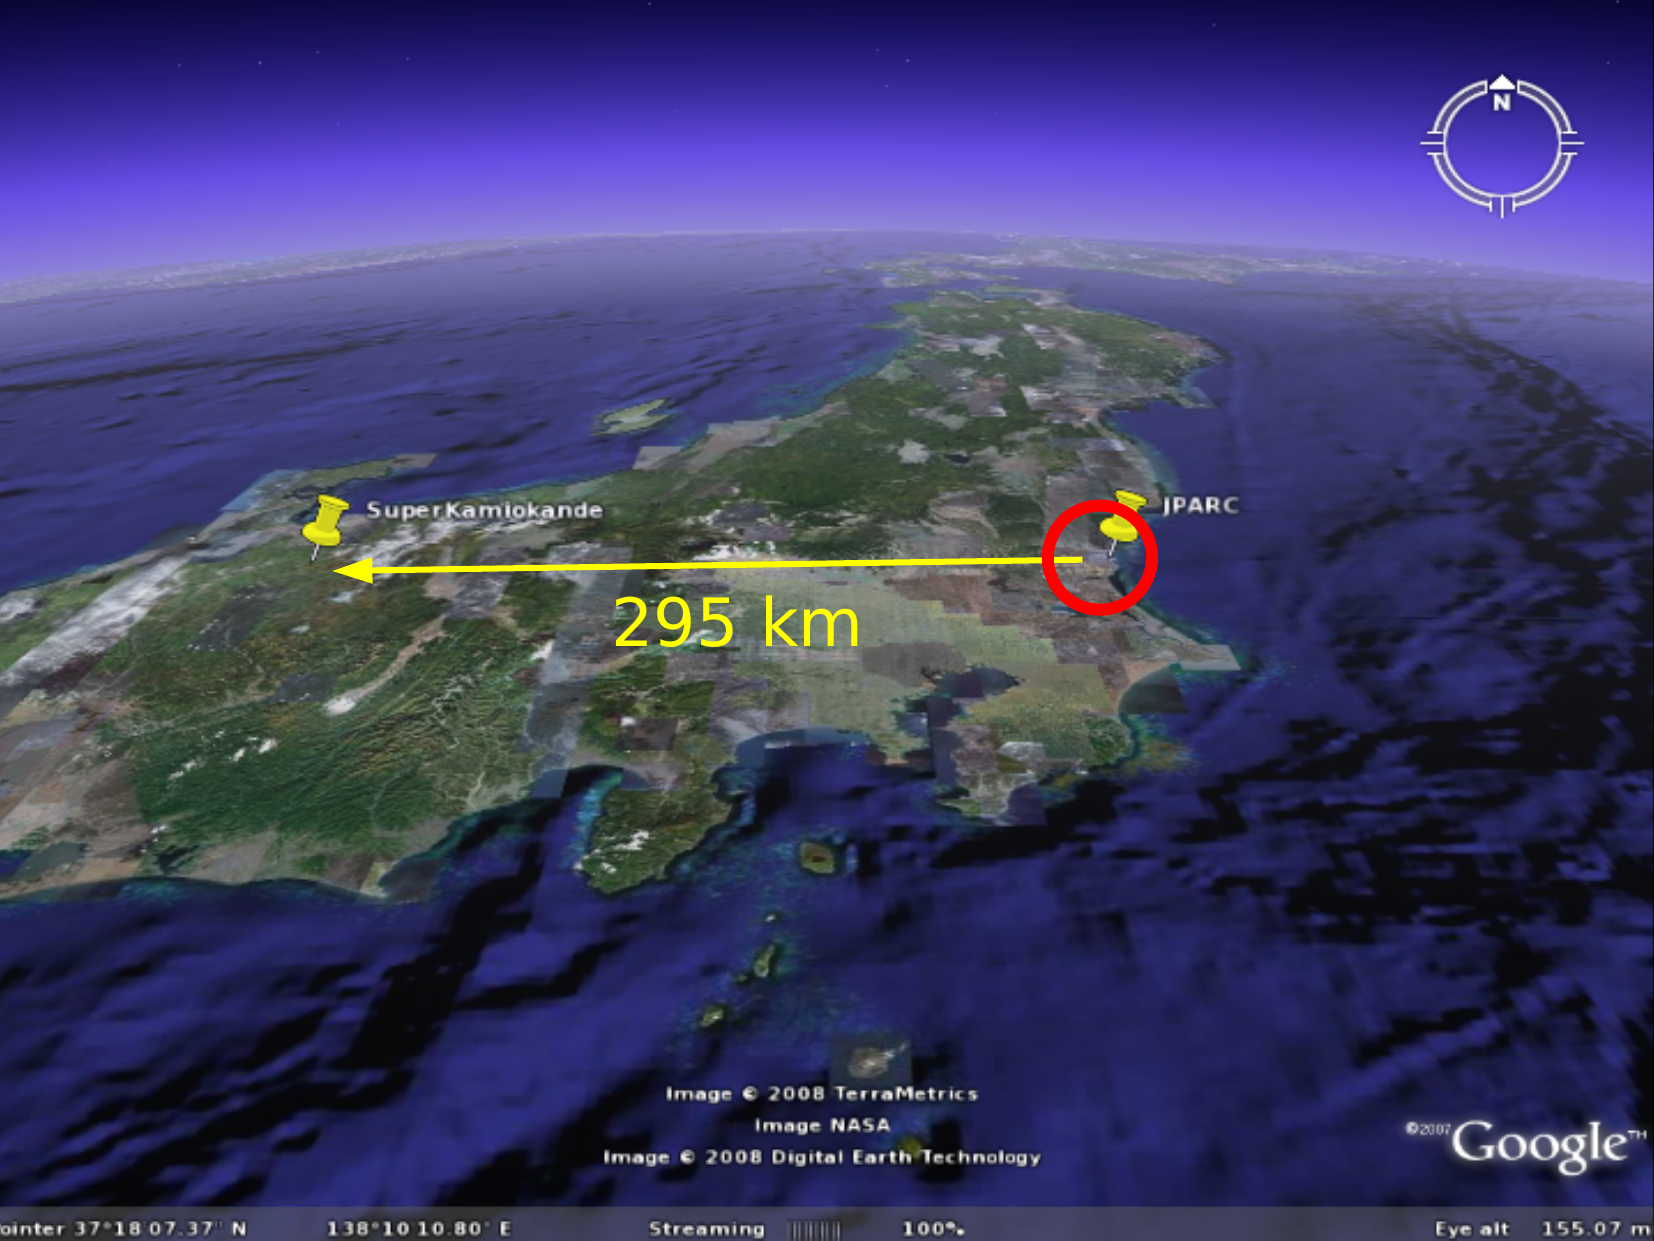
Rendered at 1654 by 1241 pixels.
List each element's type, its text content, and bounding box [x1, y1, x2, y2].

text_box 295 km [596, 576, 879, 670]
picture [0, 0, 1654, 1241]
